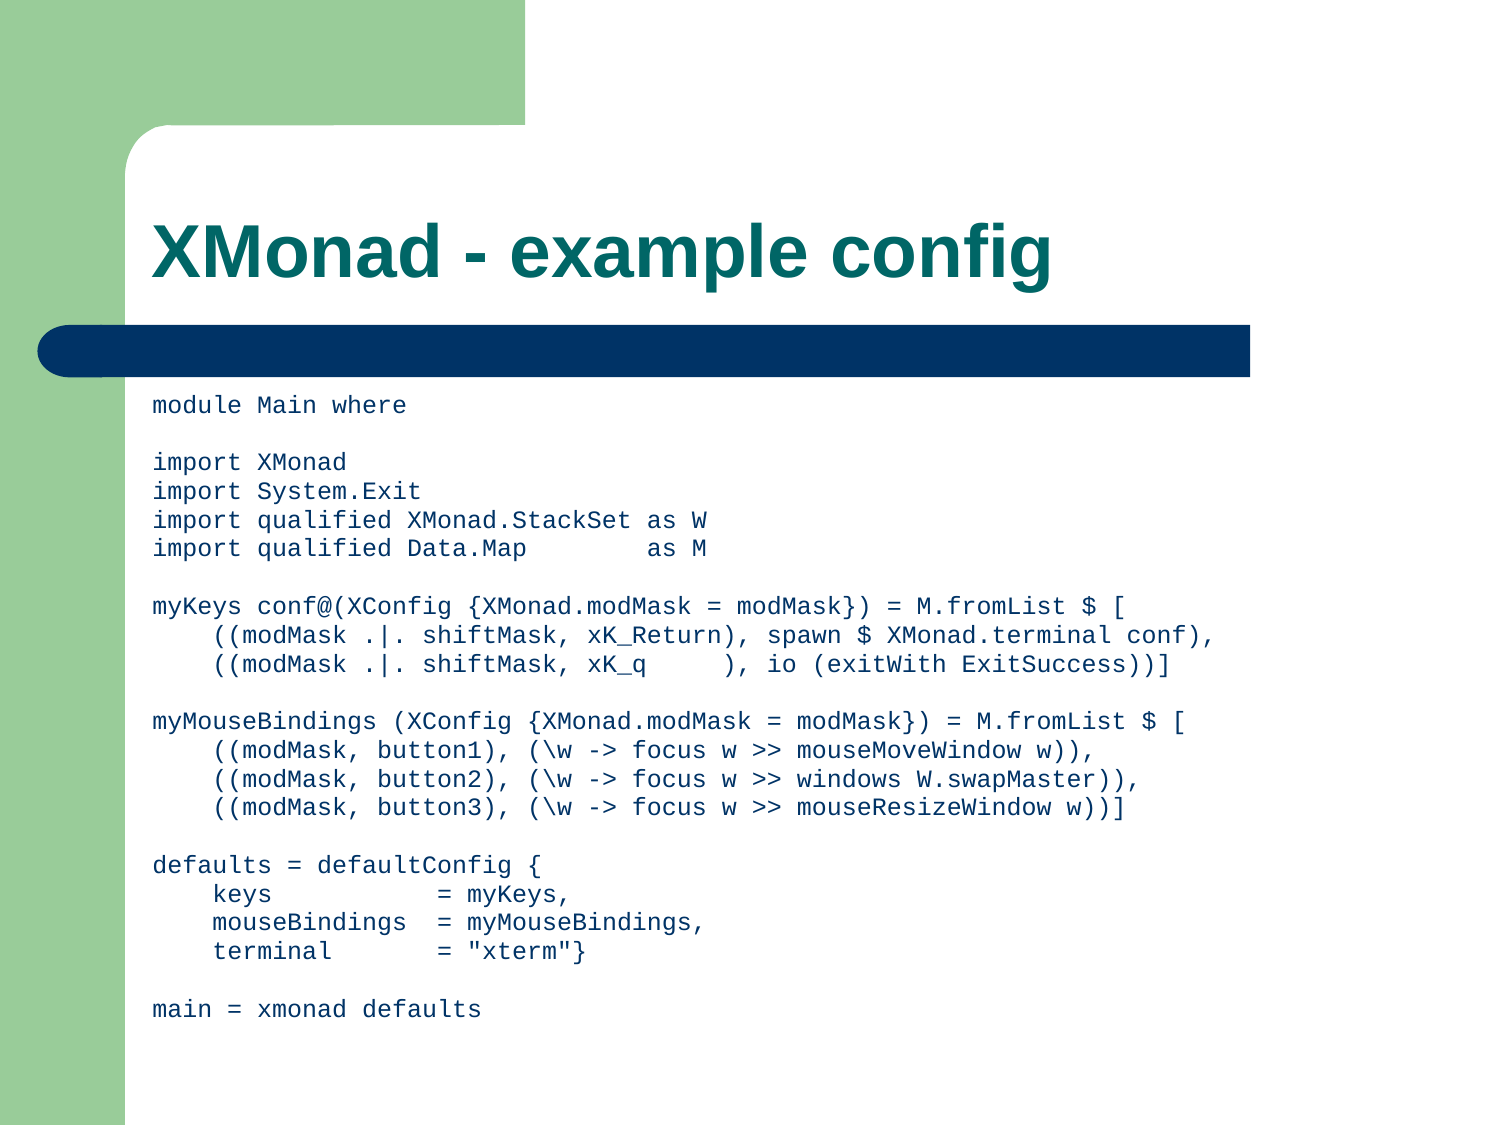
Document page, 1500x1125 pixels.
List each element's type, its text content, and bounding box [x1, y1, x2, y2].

list module Main where import XMonad import System.Exit import qualified XMonad.StackSet as W import qualified Data.Map as M myKeys conf@(XConfig {XMonad.modMask = modMask}) = M.fromList $ [ ((modMask .|. shiftMask, xK_Return), spawn $ XMonad.terminal conf), ((modMask .|. shiftMask, xK_q ), io (exitWith ExitSuccess))] myMouseBindings (XConfig {XMonad.modMask = modMask}) = M.fromList $ [ ((modMask, button1), (\w -> focus w >> mouseMoveWindow w)), ((modMask, button2), (\w -> focus w >> windows W.swapMaster)), ((modMask, button3), (\w -> focus w >> mouseResizeWindow w))] defaults = defaultConfig { keys = myKeys, mouseBindings = myMouseBindings, terminal = "xterm"} main = xmonad defaults [137, 387, 1400, 1075]
title XMonad - example config [136, 136, 1414, 301]
